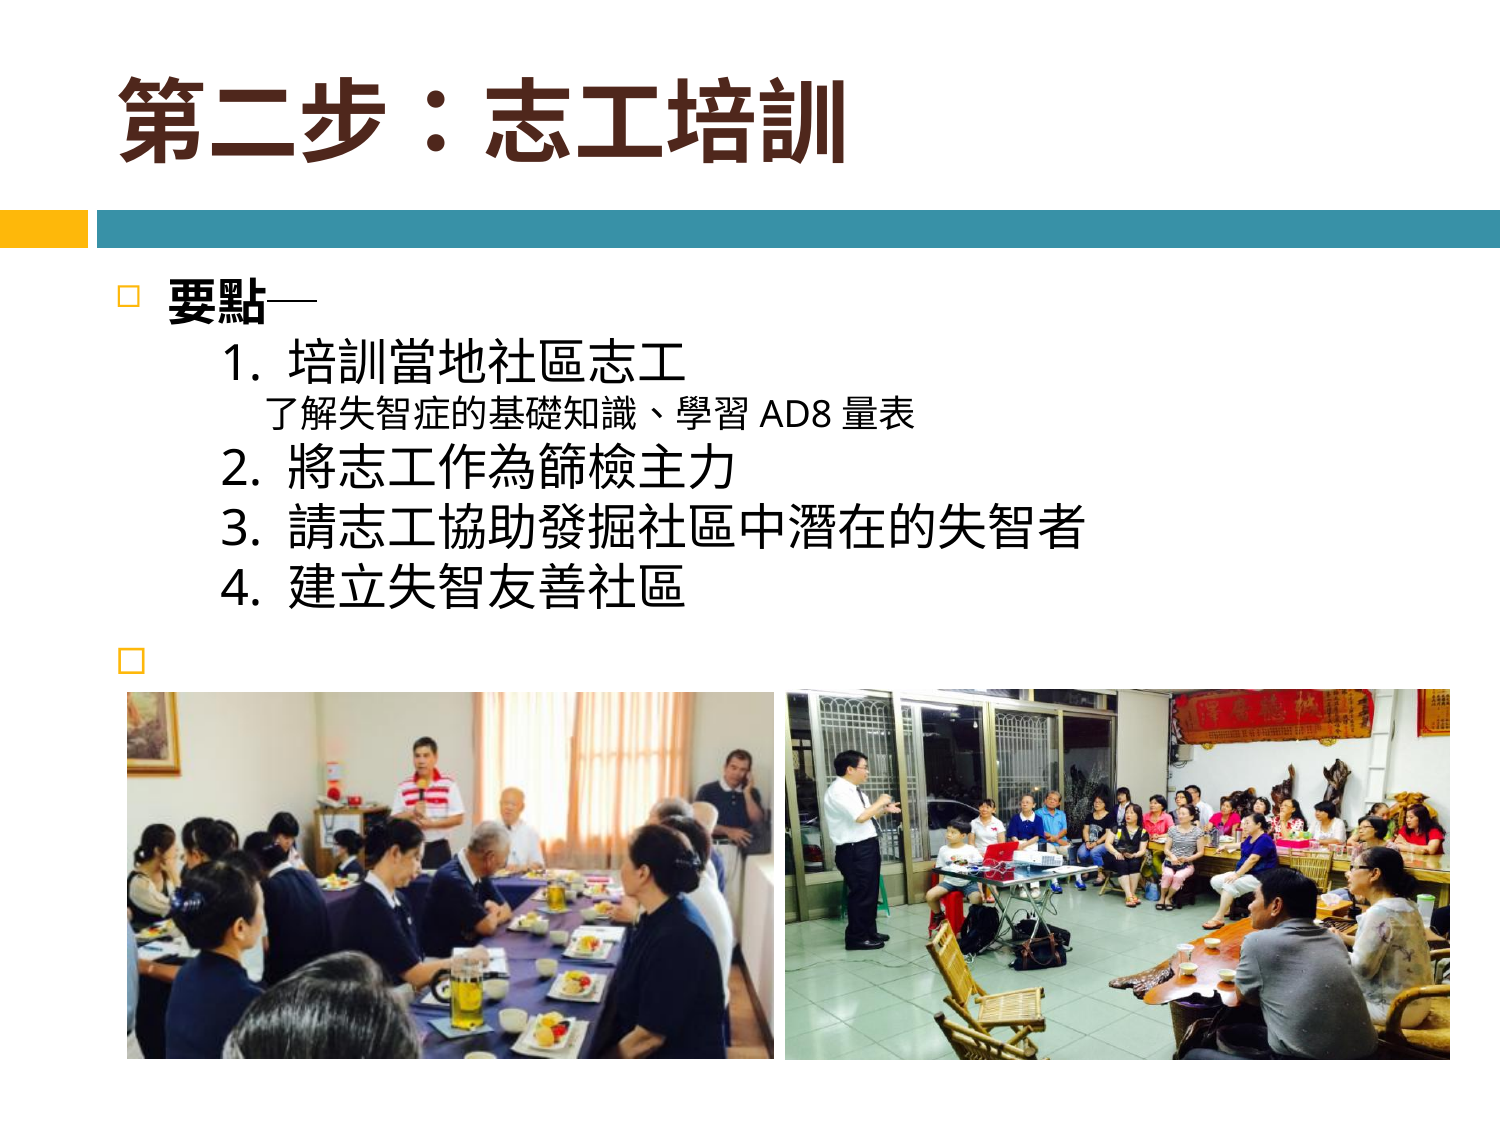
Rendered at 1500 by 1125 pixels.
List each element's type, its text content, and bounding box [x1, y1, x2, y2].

picture [785, 689, 1450, 1060]
title 第二步：志工培訓 [100, 37, 1438, 201]
picture [127, 692, 774, 1060]
list 要點─ 1. 培訓當地社區志工 了解失智症的基礎知識、學習AD8量表 2. 將志工作為篩檢主力 3. 請志工協助發掘社區中潛在的失智者 4. 建立失智友善社區 [100, 262, 1438, 1000]
